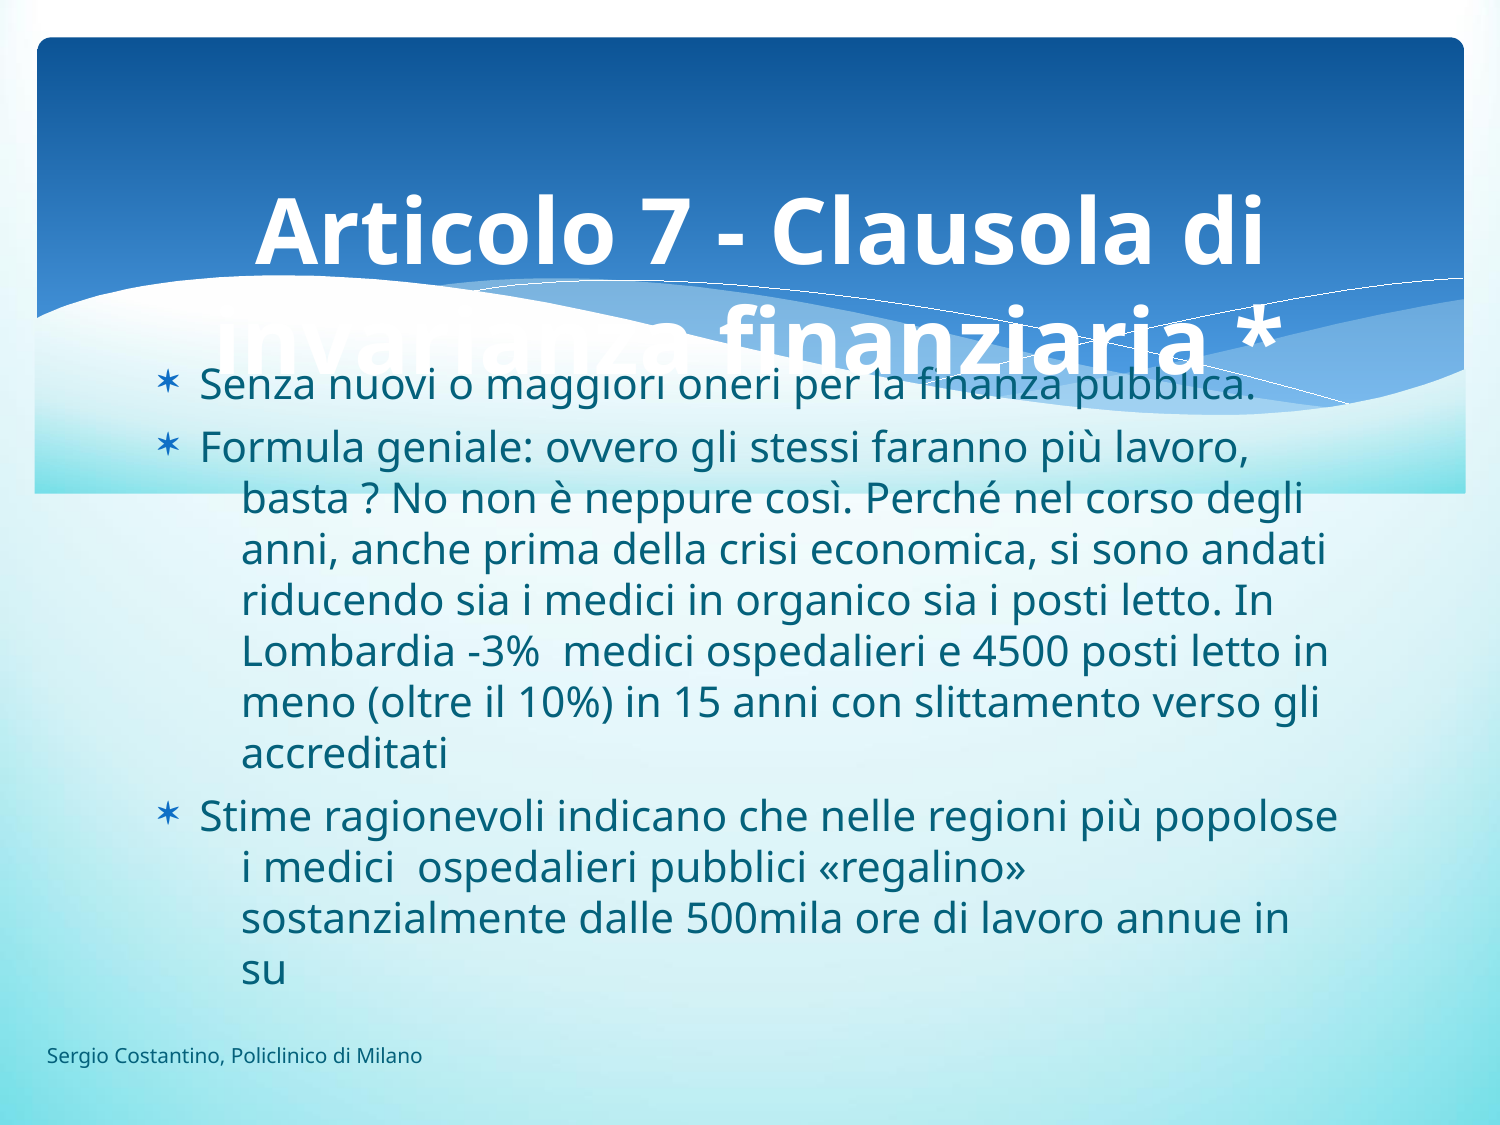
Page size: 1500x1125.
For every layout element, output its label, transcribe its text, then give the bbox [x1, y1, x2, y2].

text_box Sergio Costantino, Policlinico di Milano [31, 1025, 653, 1086]
title Articolo 7 - Clausola di invarianza finanziaria * [75, 55, 1426, 261]
list Senza nuovi o maggiori oneri per la finanza pubblica. Formula geniale: ovvero gli stessi faranno più lavoro, basta ? No non è neppure così. Perché nel corso degli anni, anche prima della crisi economica, si sono andati riducendo sia i medici in organico sia i posti letto. In Lombardia -3% medici ospedalieri e 4500 posti letto in meno (oltre il 10%) in 15 anni con slittamento verso gli accreditati Stime ragionevoli indicano che nelle regioni più popolose i medici ospedalieri pubblici «regalino» sostanzialmente dalle 500mila ore di lavoro annue in su [142, 349, 1359, 1006]
